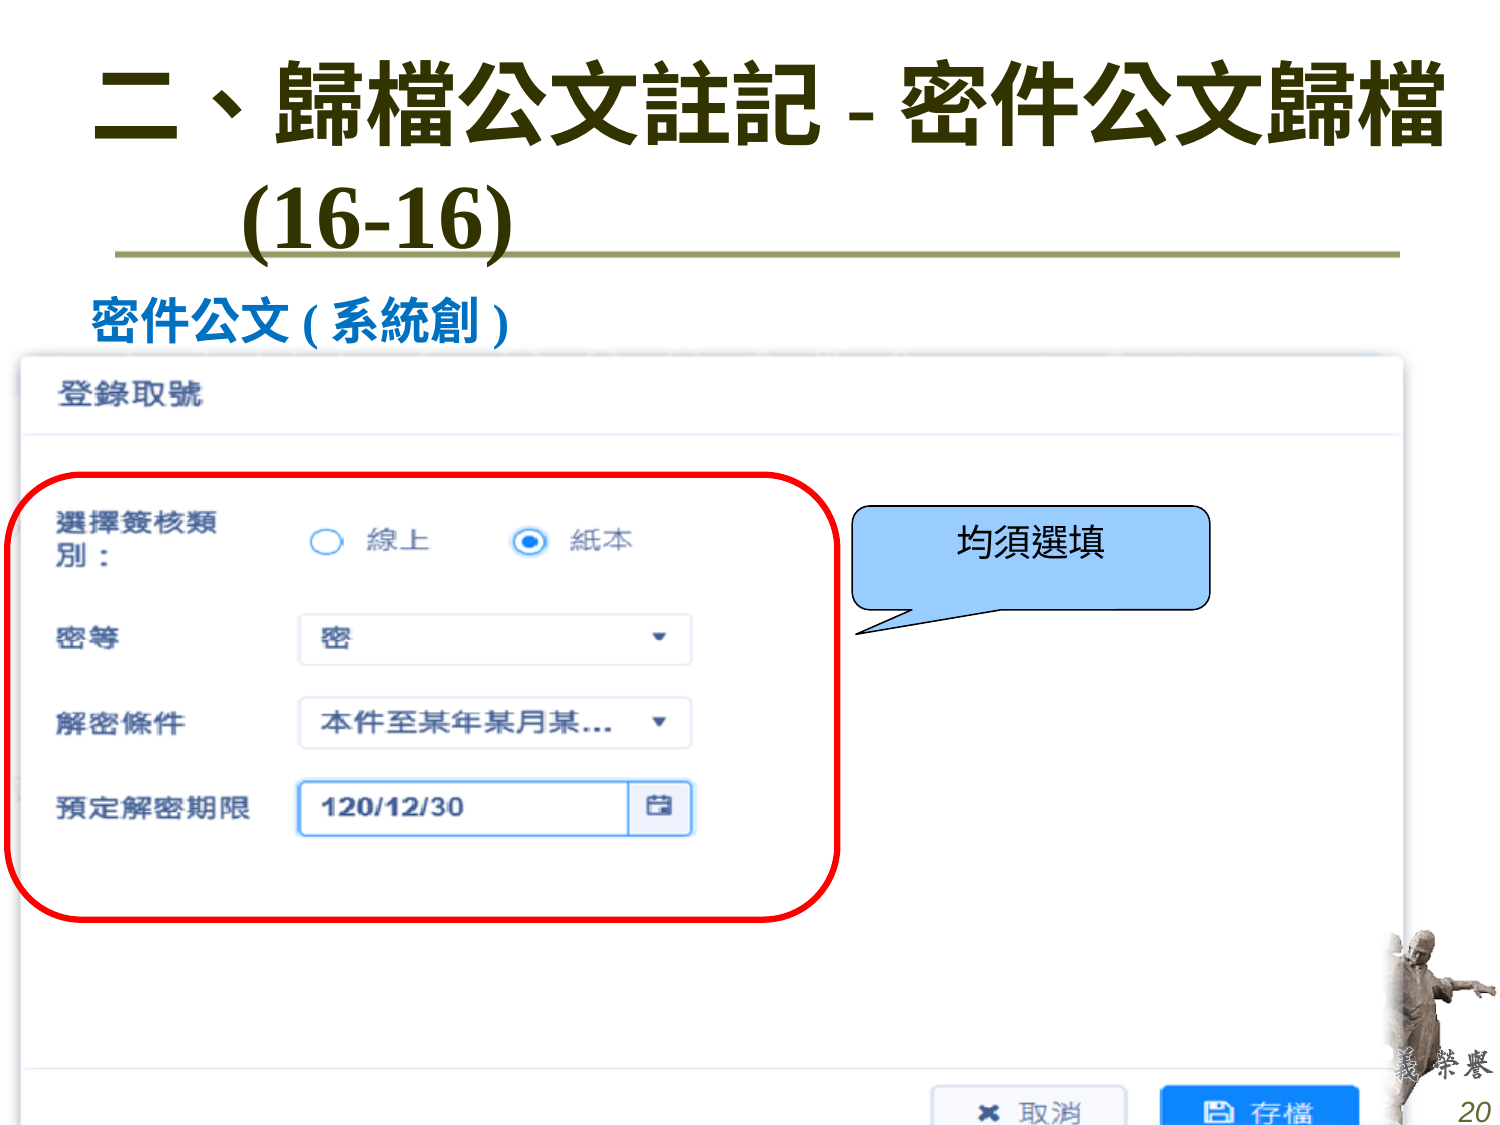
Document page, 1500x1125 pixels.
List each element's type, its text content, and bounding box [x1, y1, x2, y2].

text_box 均須選填 [852, 505, 1210, 635]
list 密件公文(系統創) [75, 251, 738, 345]
title 二、歸檔公文註記-密件公文歸檔 (16-16) [75, 117, 1500, 306]
picture [11, 478, 834, 916]
picture [7, 345, 1500, 1125]
slide_number <number> [1417, 1085, 1500, 1125]
